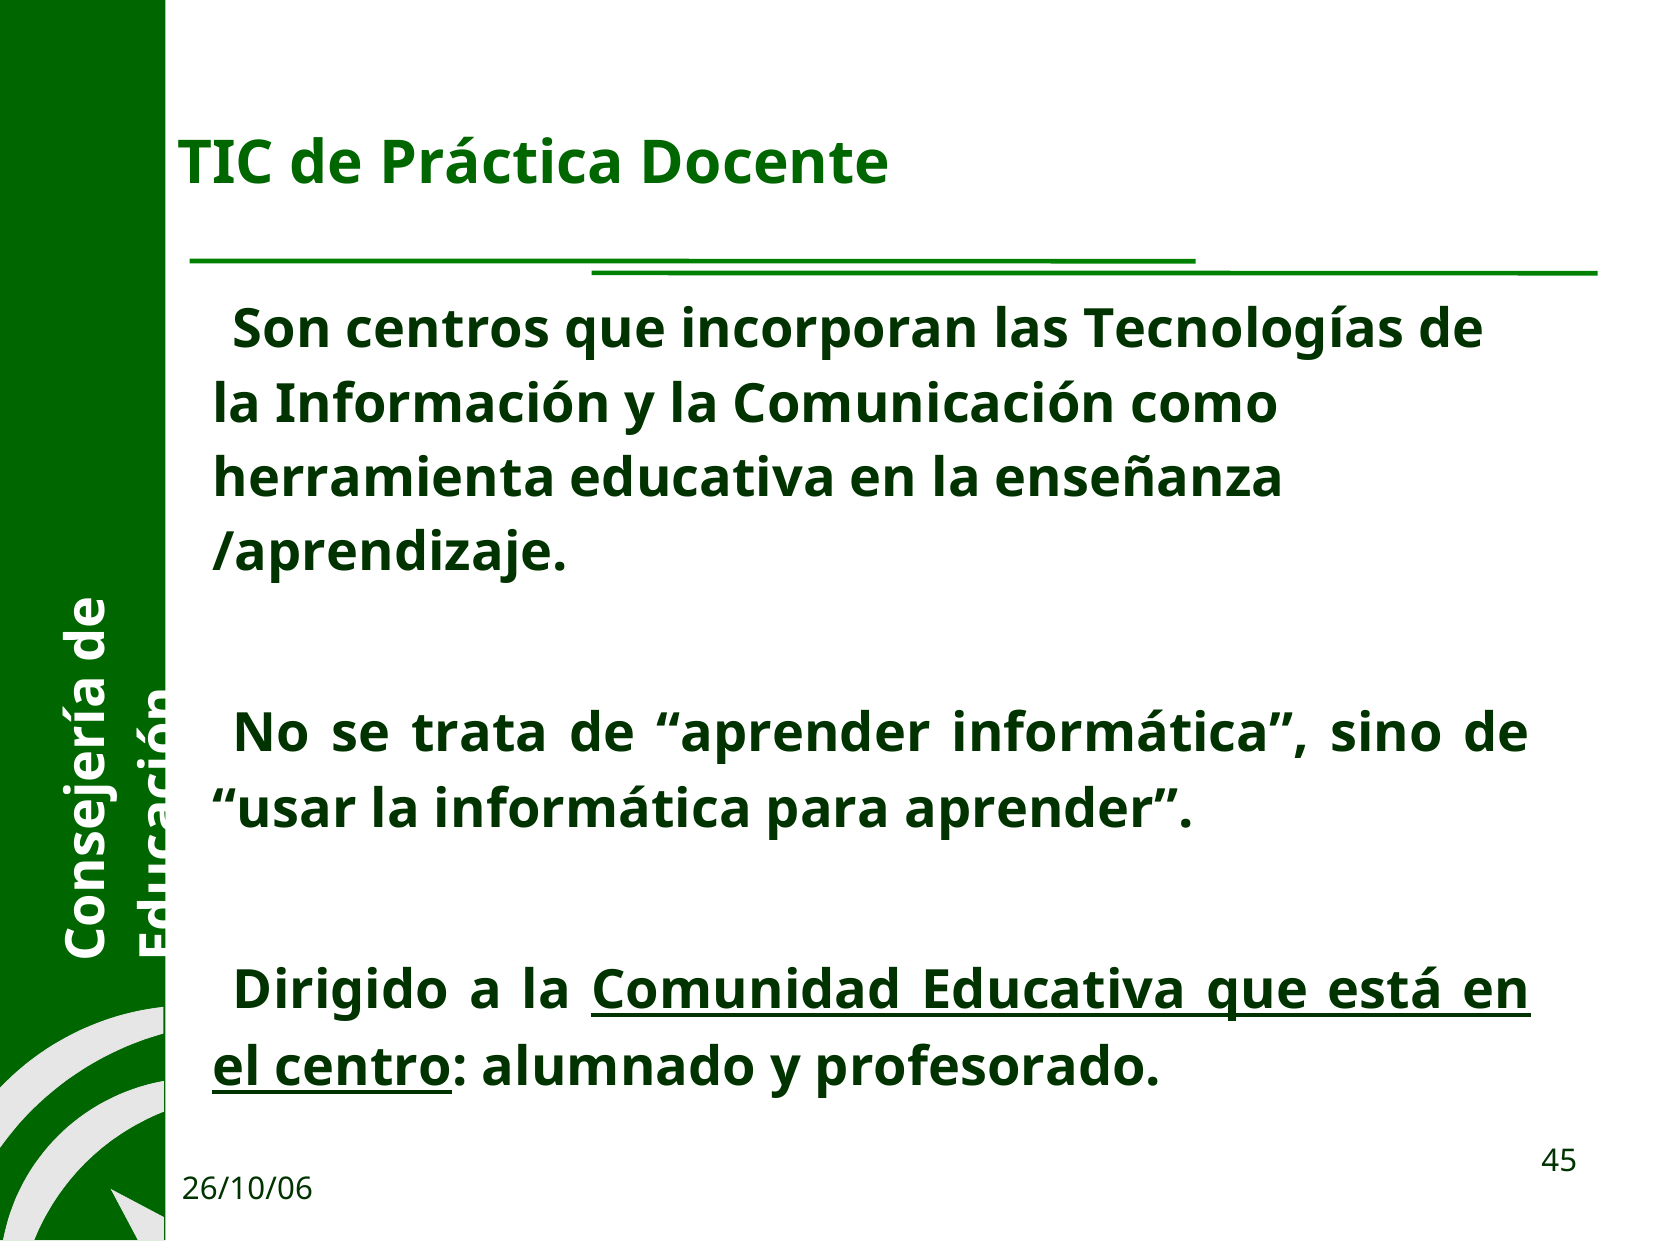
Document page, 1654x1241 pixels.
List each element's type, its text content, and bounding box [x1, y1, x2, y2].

title TIC de Práctica Docente [177, 49, 1572, 257]
list Son centros que incorporan las Tecnologías de la Información y la Comunicación como herramienta educativa en la enseñanza /aprendizaje. No se trata de “aprender informática”, sino de “usar la informática para aprender”. Dirigido a la Comunidad Educativa que está en el centro: alumnado y profesorado. [212, 290, 1532, 1110]
